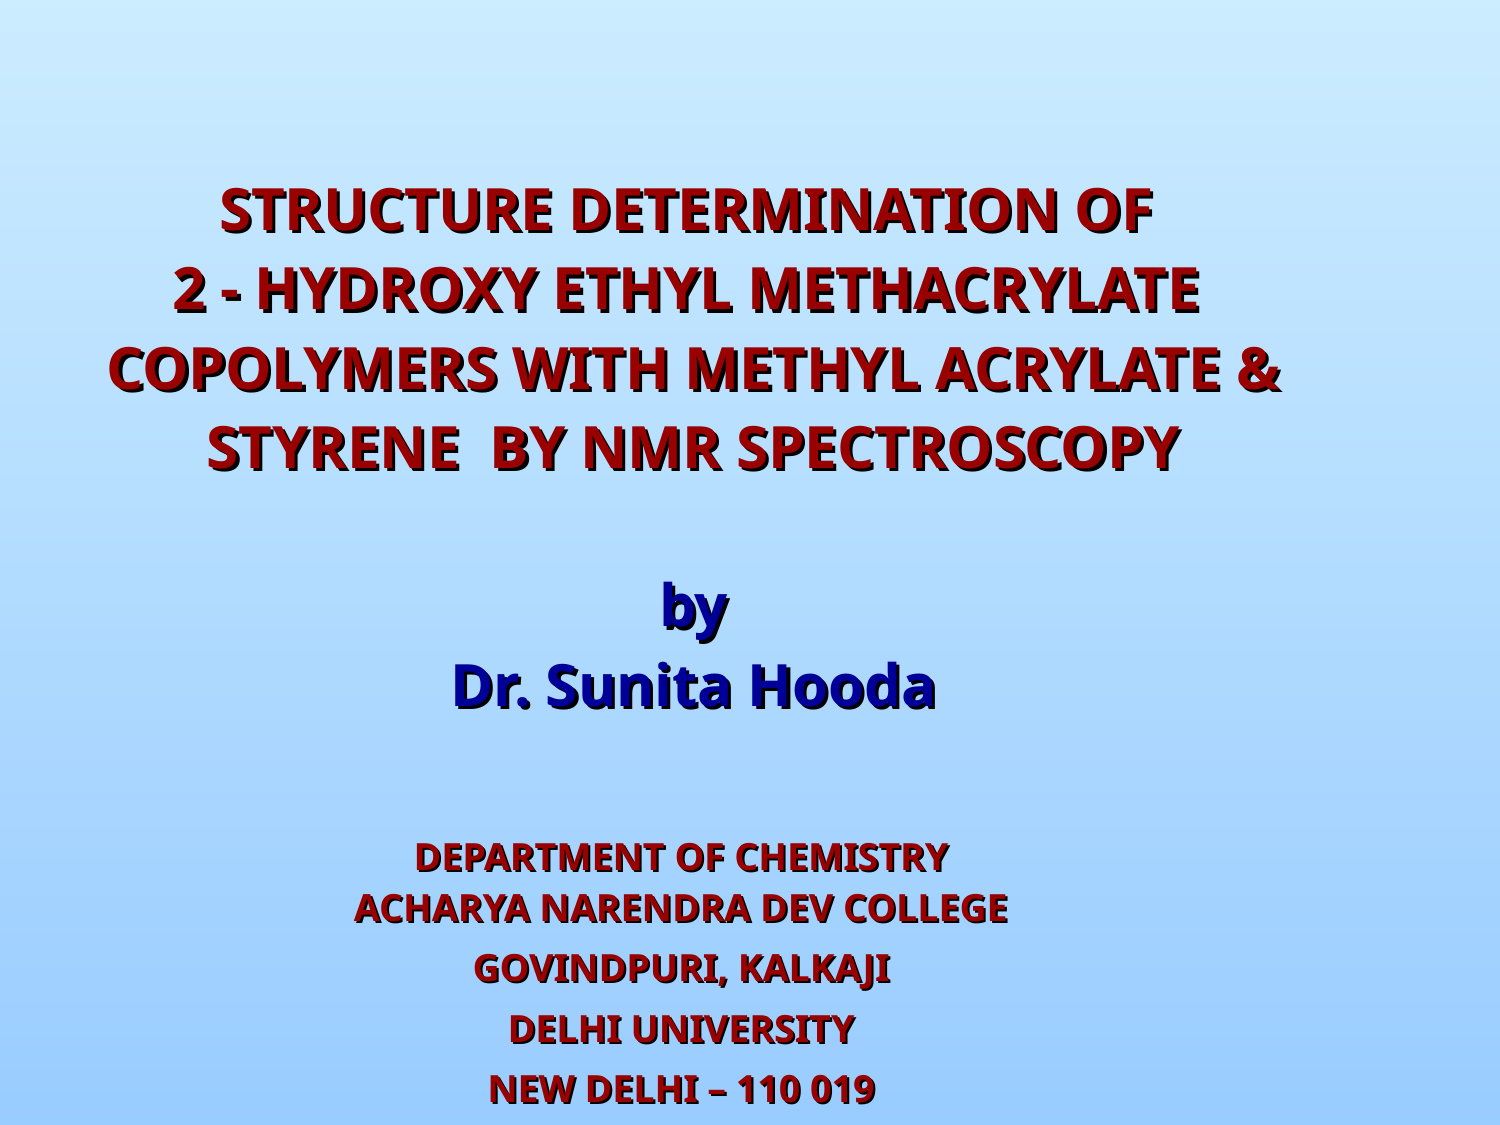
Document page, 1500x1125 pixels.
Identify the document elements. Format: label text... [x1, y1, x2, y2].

title STRUCTURE DETERMINATION OF 2 - HYDROXY ETHYL METHACRYLATE COPOLYMERS WITH METHYL ACRYLATE & STYRENE BY NMR SPECTROSCOPY by Dr. Sunita Hooda [49, 37, 1338, 1013]
subtitle DEPARTMENT OF CHEMISTRY ACHARYA NARENDRA DEV COLLEGE GOVINDPURI, KALKAJI DELHI UNIVERSITY NEW DELHI – 110 019 [87, 762, 1276, 1088]
